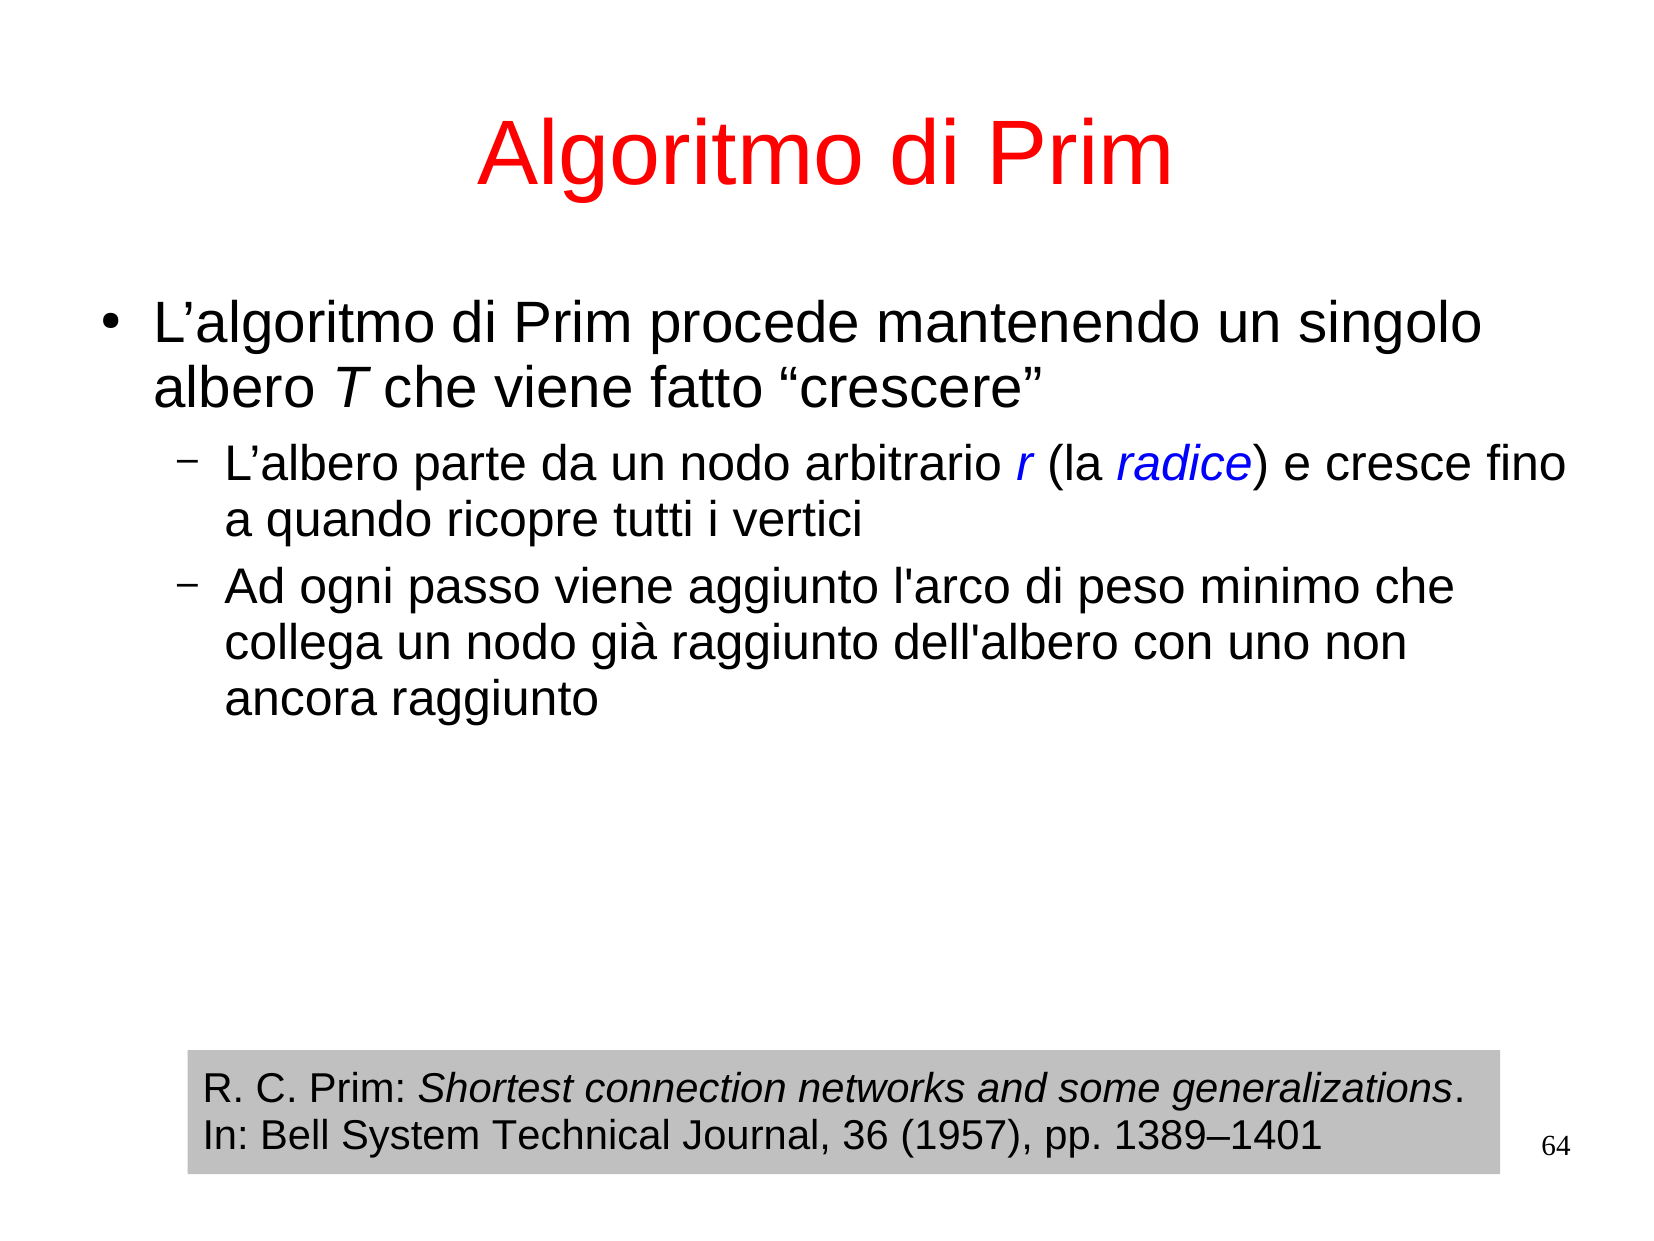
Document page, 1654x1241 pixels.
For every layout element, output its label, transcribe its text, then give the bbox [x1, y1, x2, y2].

title Algoritmo di Prim [82, 49, 1571, 257]
text_box R. C. Prim: Shortest connection networks and some generalizations. In: Bell System Technical Journal, 36 (1957), pp. 1389–1401 [187, 1050, 1501, 1175]
list L’algoritmo di Prim procede mantenendo un singolo albero T che viene fatto “crescere” L’albero parte da un nodo arbitrario r (la radice) e cresce fino a quando ricopre tutti i vertici Ad ogni passo viene aggiunto l'arco di peso minimo che collega un nodo già raggiunto dell'albero con uno non ancora raggiunto [82, 290, 1571, 1109]
